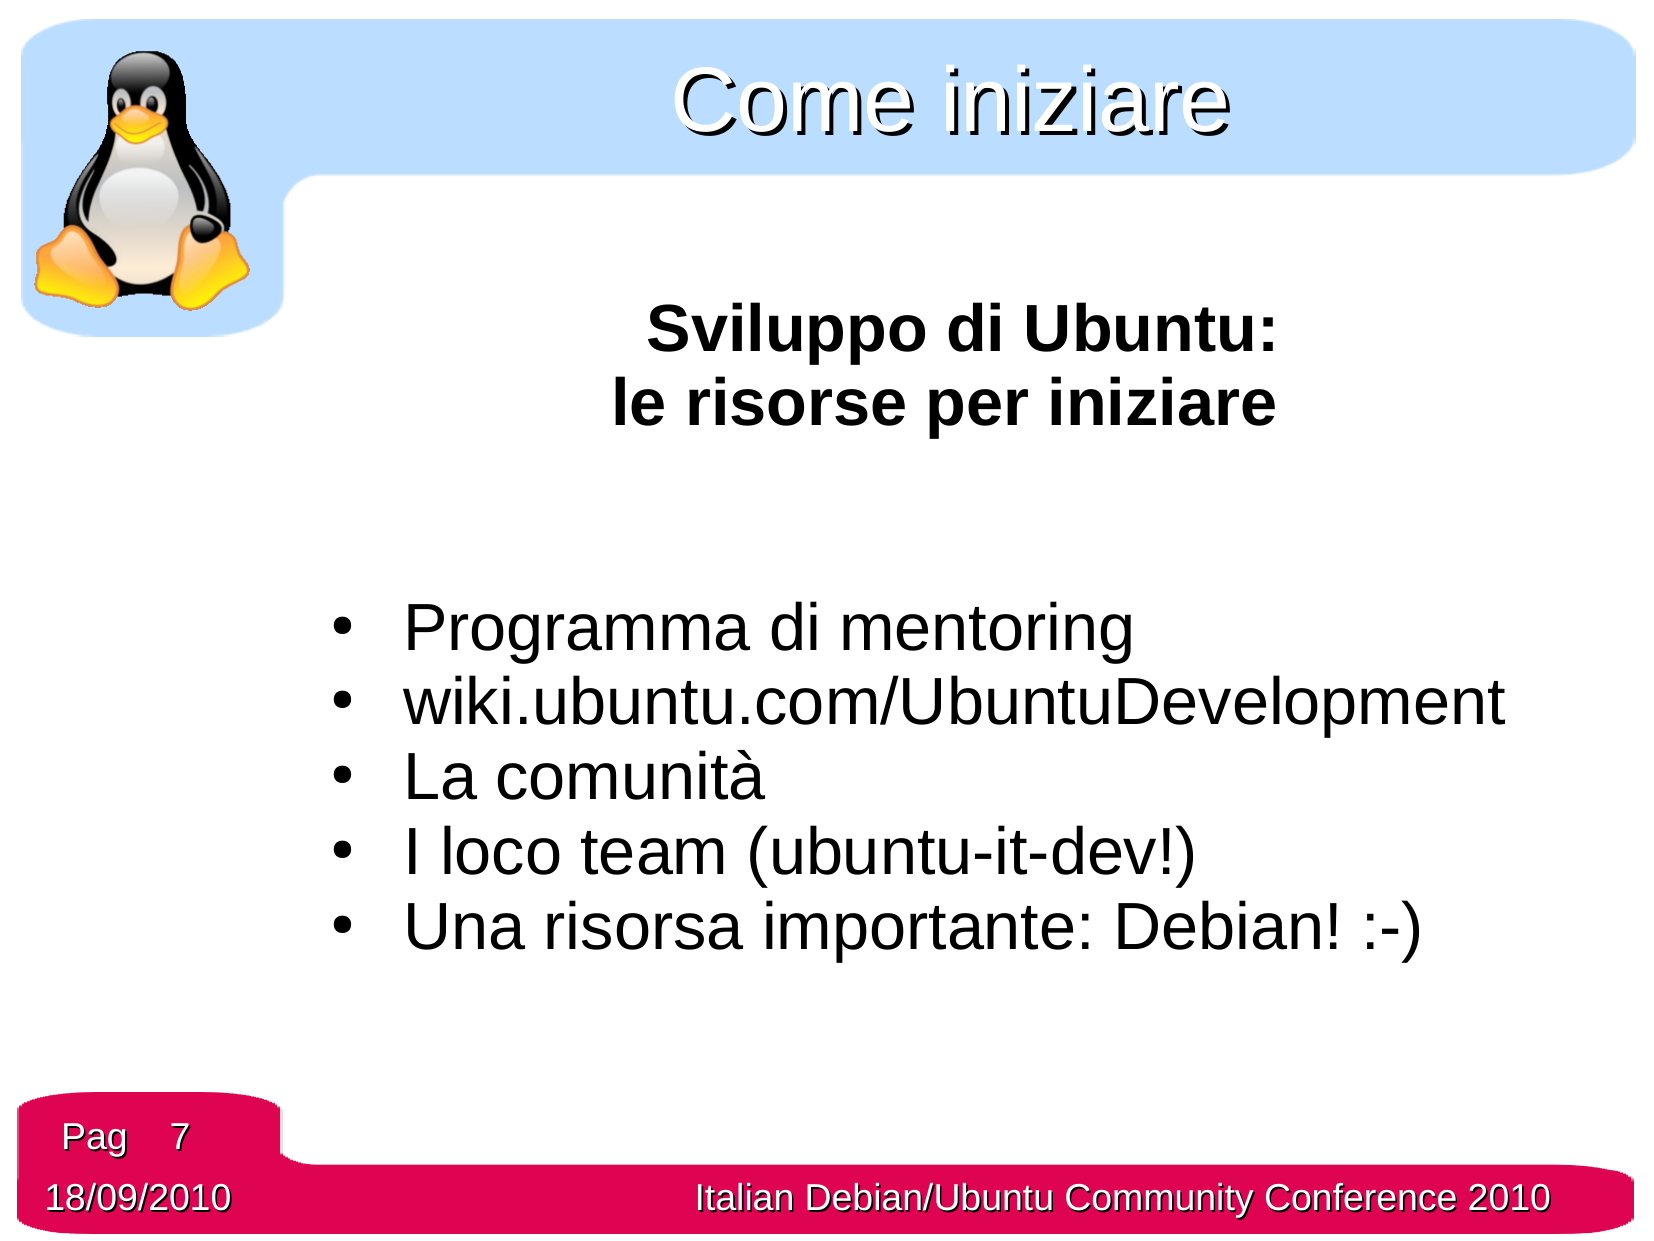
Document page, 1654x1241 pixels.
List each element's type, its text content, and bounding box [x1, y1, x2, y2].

picture [17, 1092, 1634, 1234]
text_box 18/09/2010 [29, 1169, 296, 1241]
text_box Pag <numero> [46, 1108, 266, 1182]
text_box Sviluppo di Ubuntu: le risorse per iniziare Programma di mentoring wiki.ubuntu.com/UbuntuDevelopment La comunità I loco team (ubuntu-it-dev!) Una risorsa importante: Debian! :-) [295, 206, 1595, 1123]
picture [21, 19, 1636, 337]
title Come iniziare [265, 3, 1636, 196]
text_box Italian Debian/Ubuntu Community Conference 2010 [680, 1169, 1566, 1241]
